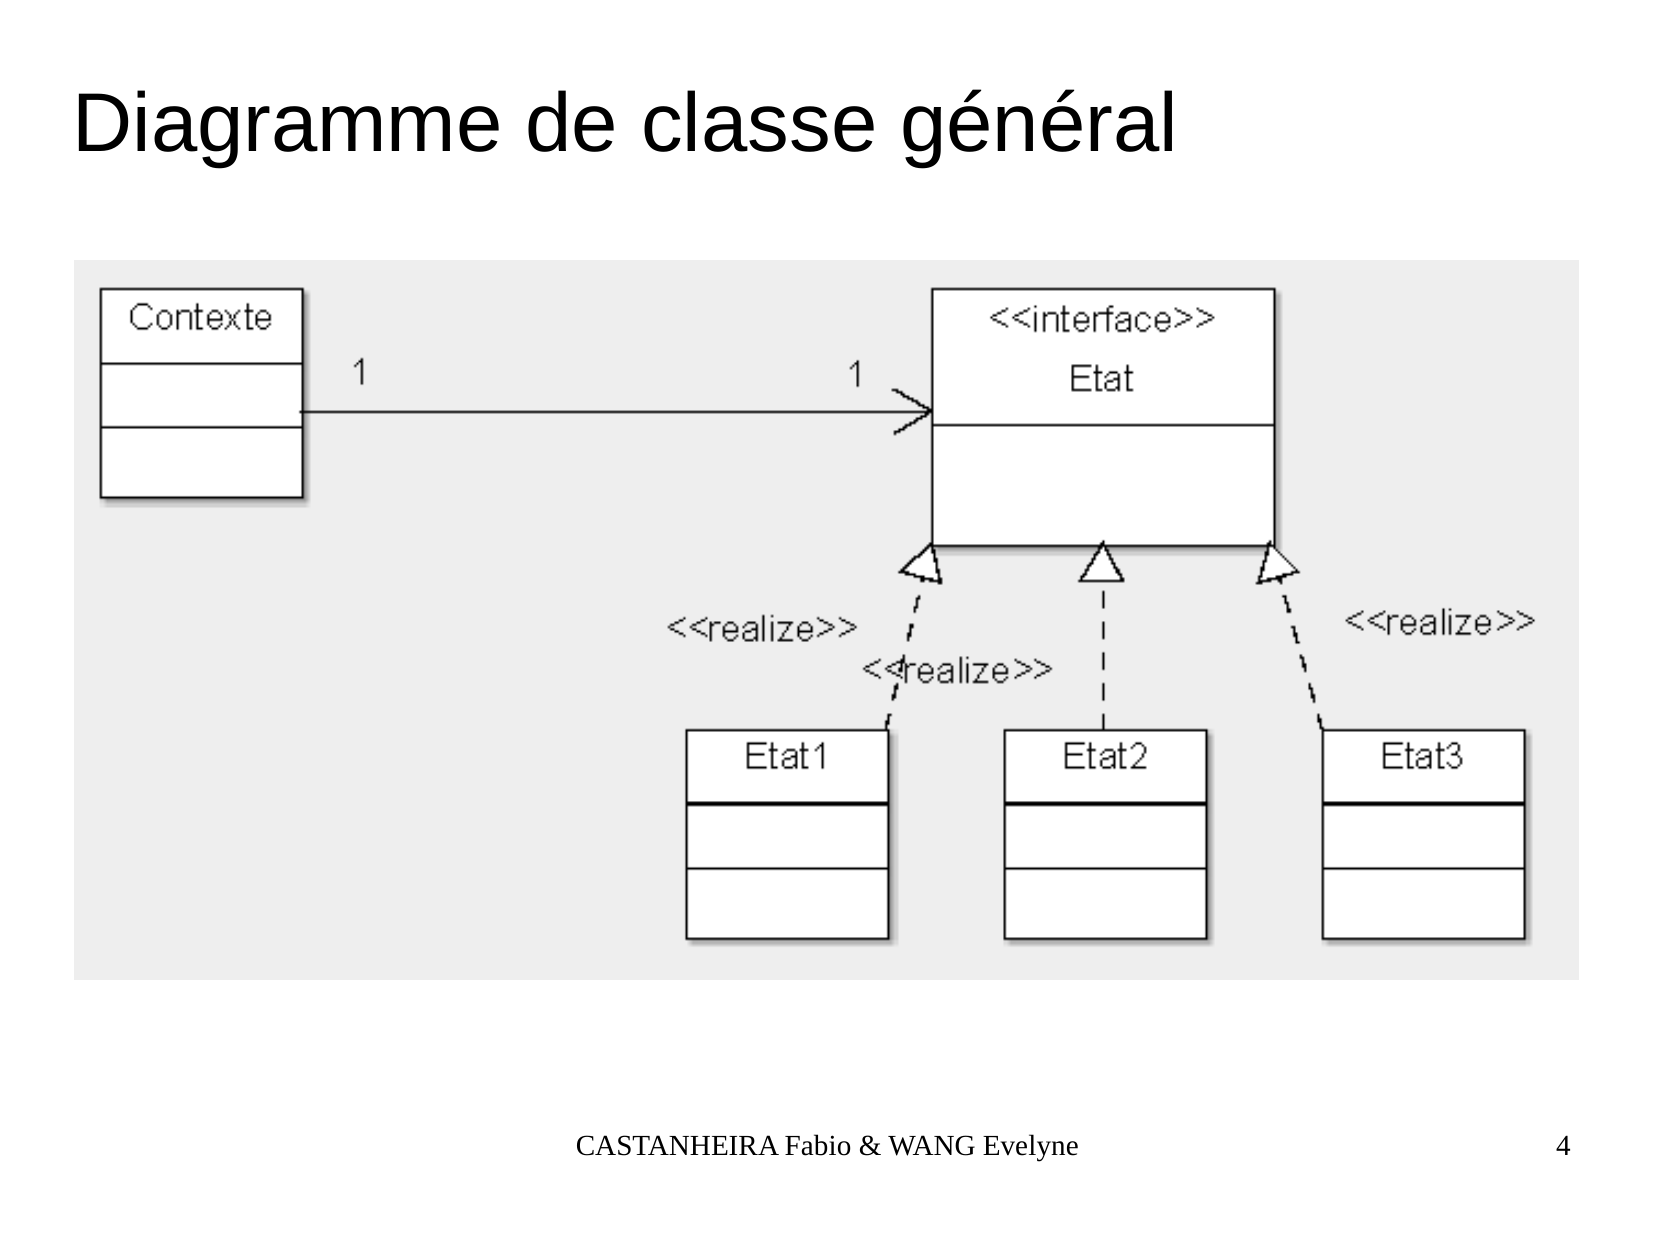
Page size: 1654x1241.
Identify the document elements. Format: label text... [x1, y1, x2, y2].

picture [74, 260, 1579, 980]
text_box Diagramme de classe général [57, 69, 1194, 178]
